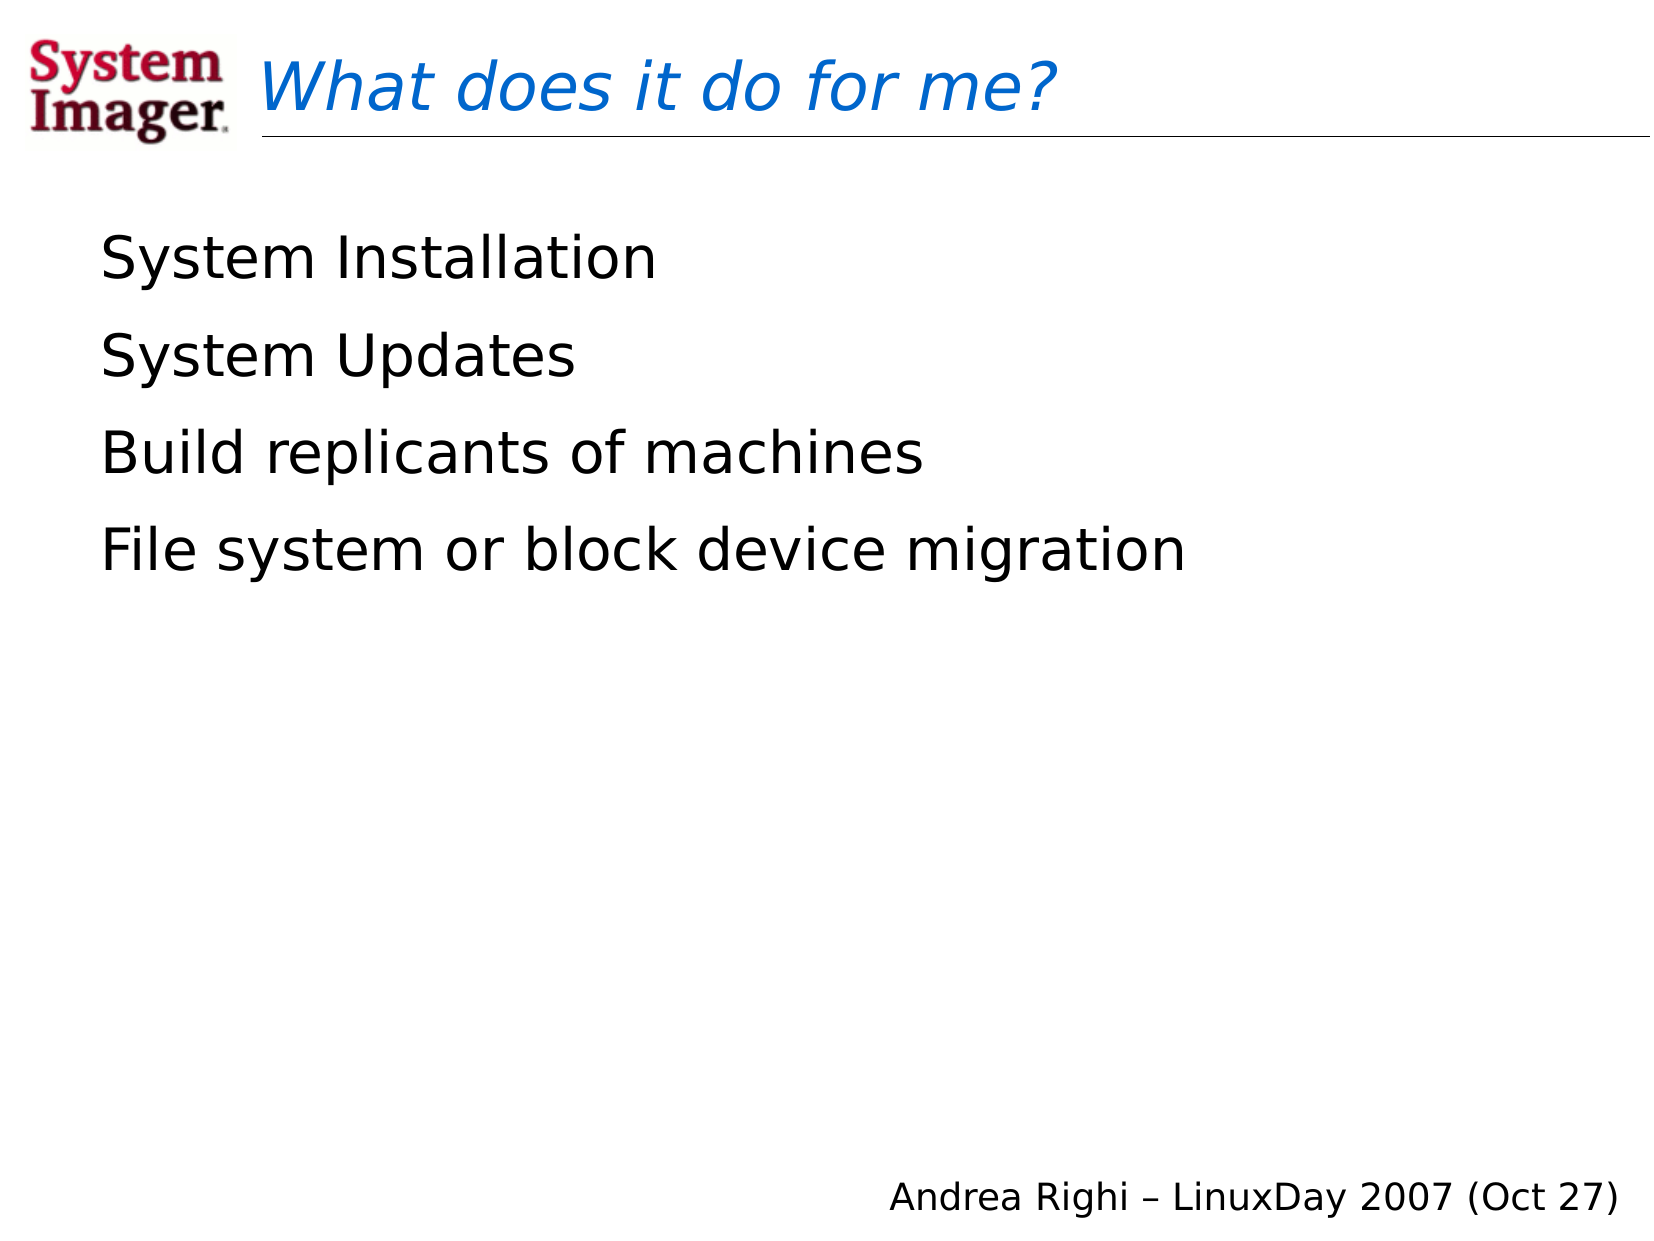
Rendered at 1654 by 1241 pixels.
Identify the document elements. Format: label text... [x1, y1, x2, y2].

title What does it do for me? [258, 47, 1529, 126]
list System Installation System Updates Build replicants of machines File system or block device migration [82, 225, 1571, 1095]
picture [25, 34, 237, 151]
